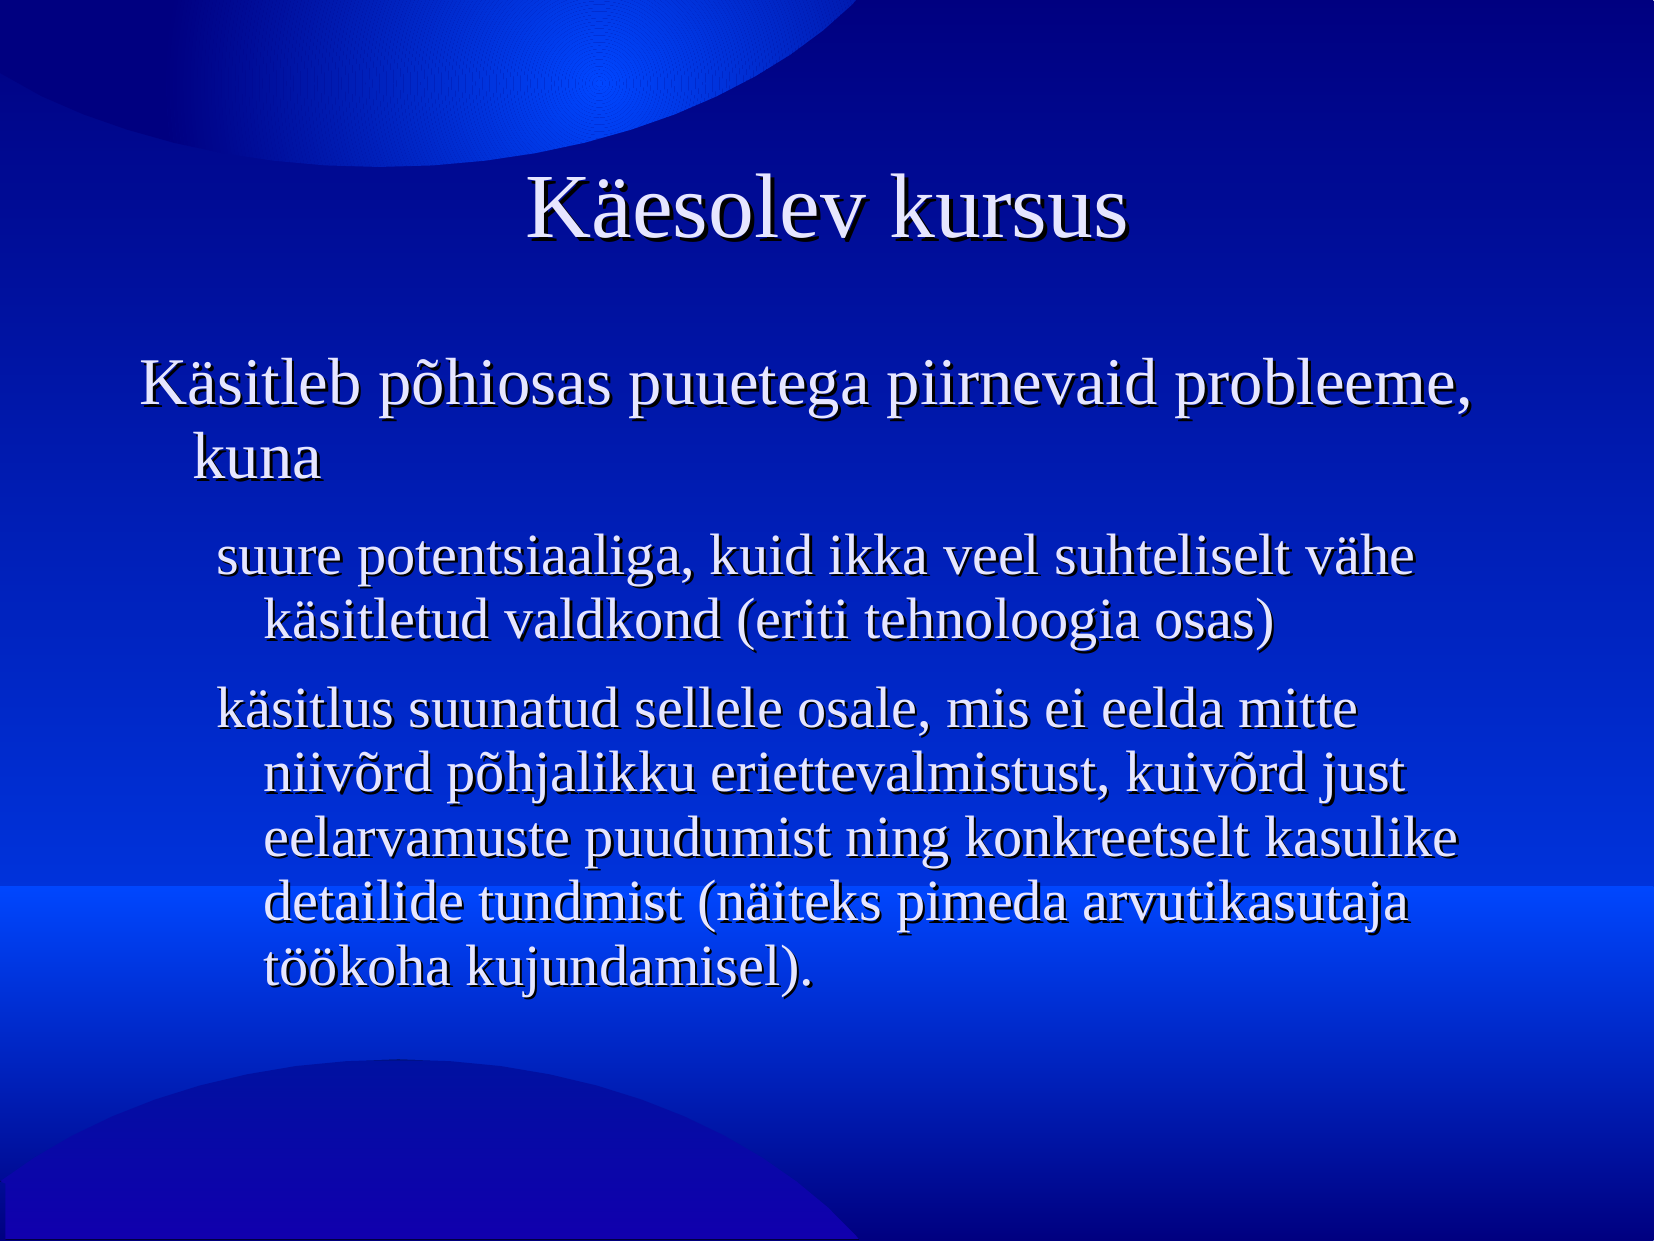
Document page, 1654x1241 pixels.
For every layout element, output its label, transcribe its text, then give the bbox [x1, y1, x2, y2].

title Käesolev kursus [121, 102, 1534, 311]
list Käsitleb põhiosas puuetega piirnevaid probleeme, kuna suure potentsiaaliga, kuid ikka veel suhteliselt vähe käsitletud valdkond (eriti tehnoloogia osas) käsitlus suunatud sellele osale, mis ei eelda mitte niivõrd põhjalikku eriettevalmistust, kuivõrd just eelarvamuste puudumist ning konkreetselt kasulike detailide tundmist (näiteks pimeda arvutikasutaja töökoha kujundamisel). [121, 344, 1534, 1127]
